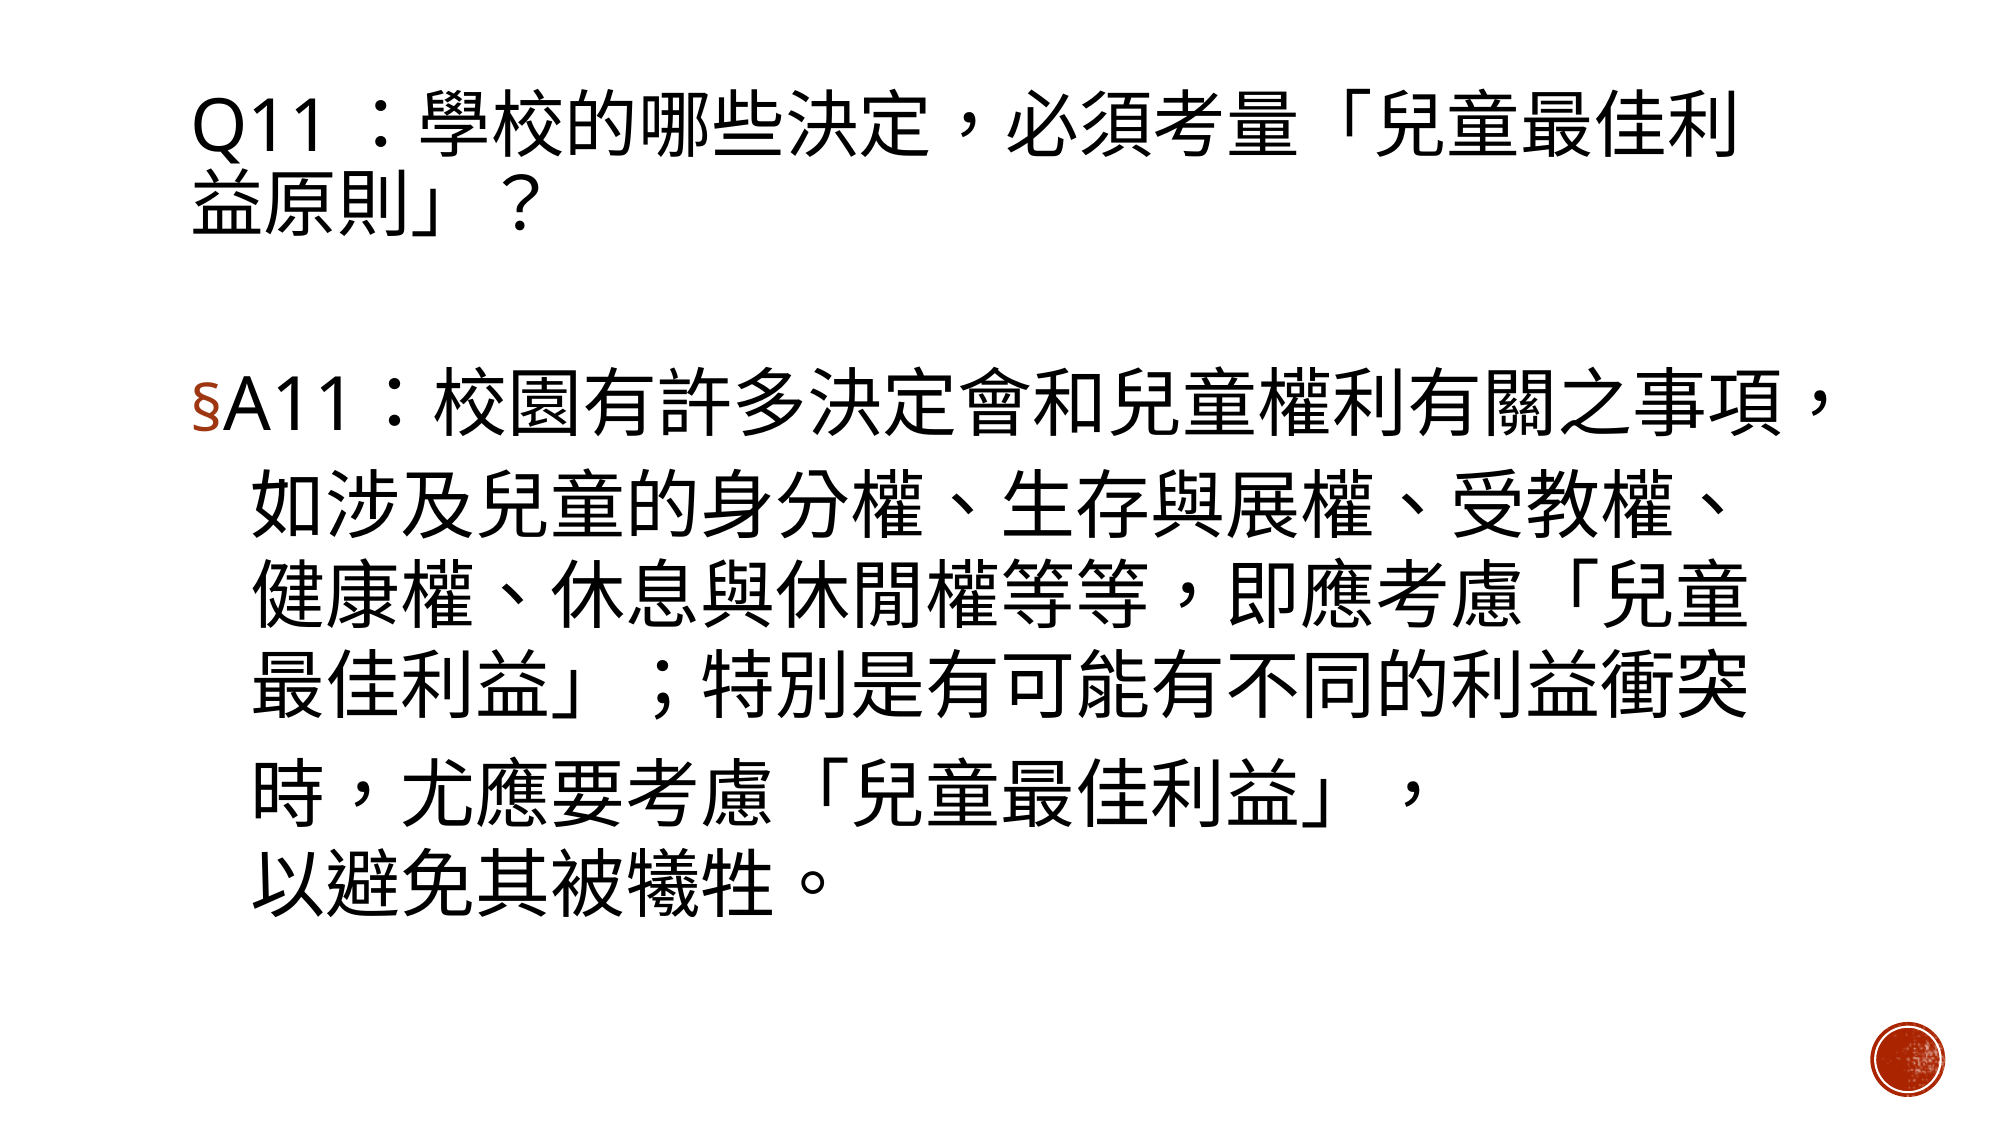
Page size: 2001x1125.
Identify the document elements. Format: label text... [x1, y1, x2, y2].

title Q11：學校的哪些決定，必須考量「兒童最佳利益原則」？ [175, 79, 1826, 344]
list A11：校園有許多決定會和兒童權利有關之事項，如涉及兒童的身分權、生存與展權、受教權、健康權、休息與休閒權等等，即應考慮「兒童最佳利益」；特別是有可能有不同的利益衝突時，尤應要考慮「兒童最佳利益」，以避免其被犧牲。 [175, 348, 1826, 1013]
